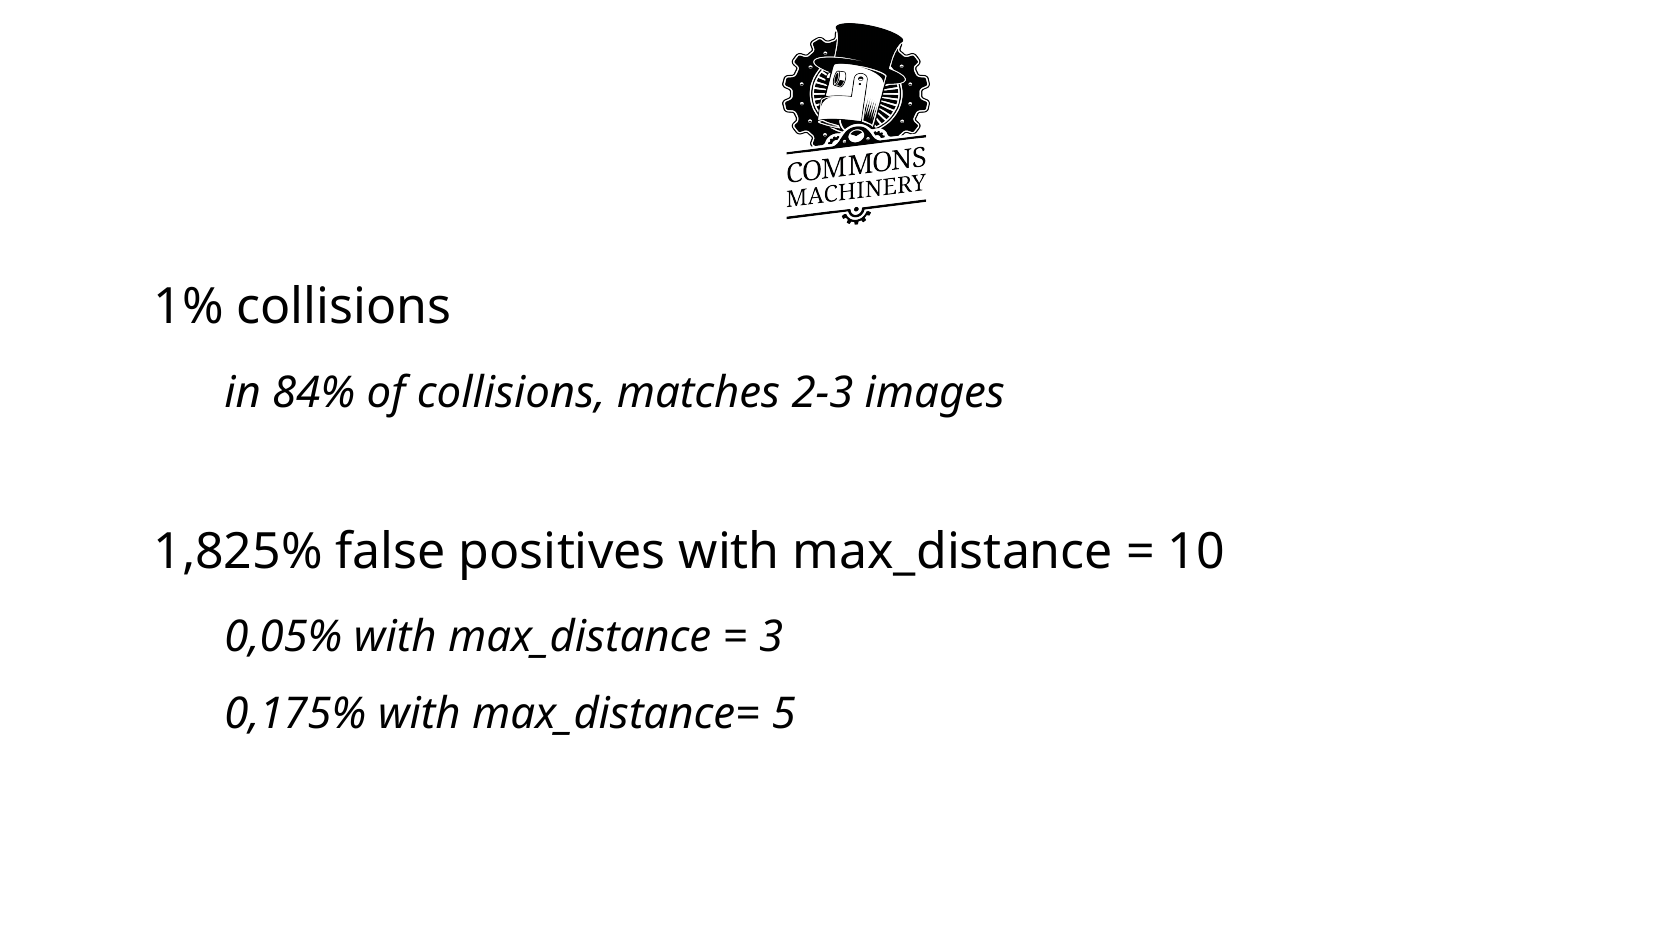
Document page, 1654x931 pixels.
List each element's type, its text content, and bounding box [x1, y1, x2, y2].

list 1% collisions in 84% of collisions, matches 2-3 images 1,825% false positives with max_distance = 10 0,05% with max_distance = 3 0,175% with max_distance= 5 [82, 269, 1571, 810]
picture [782, 23, 930, 225]
